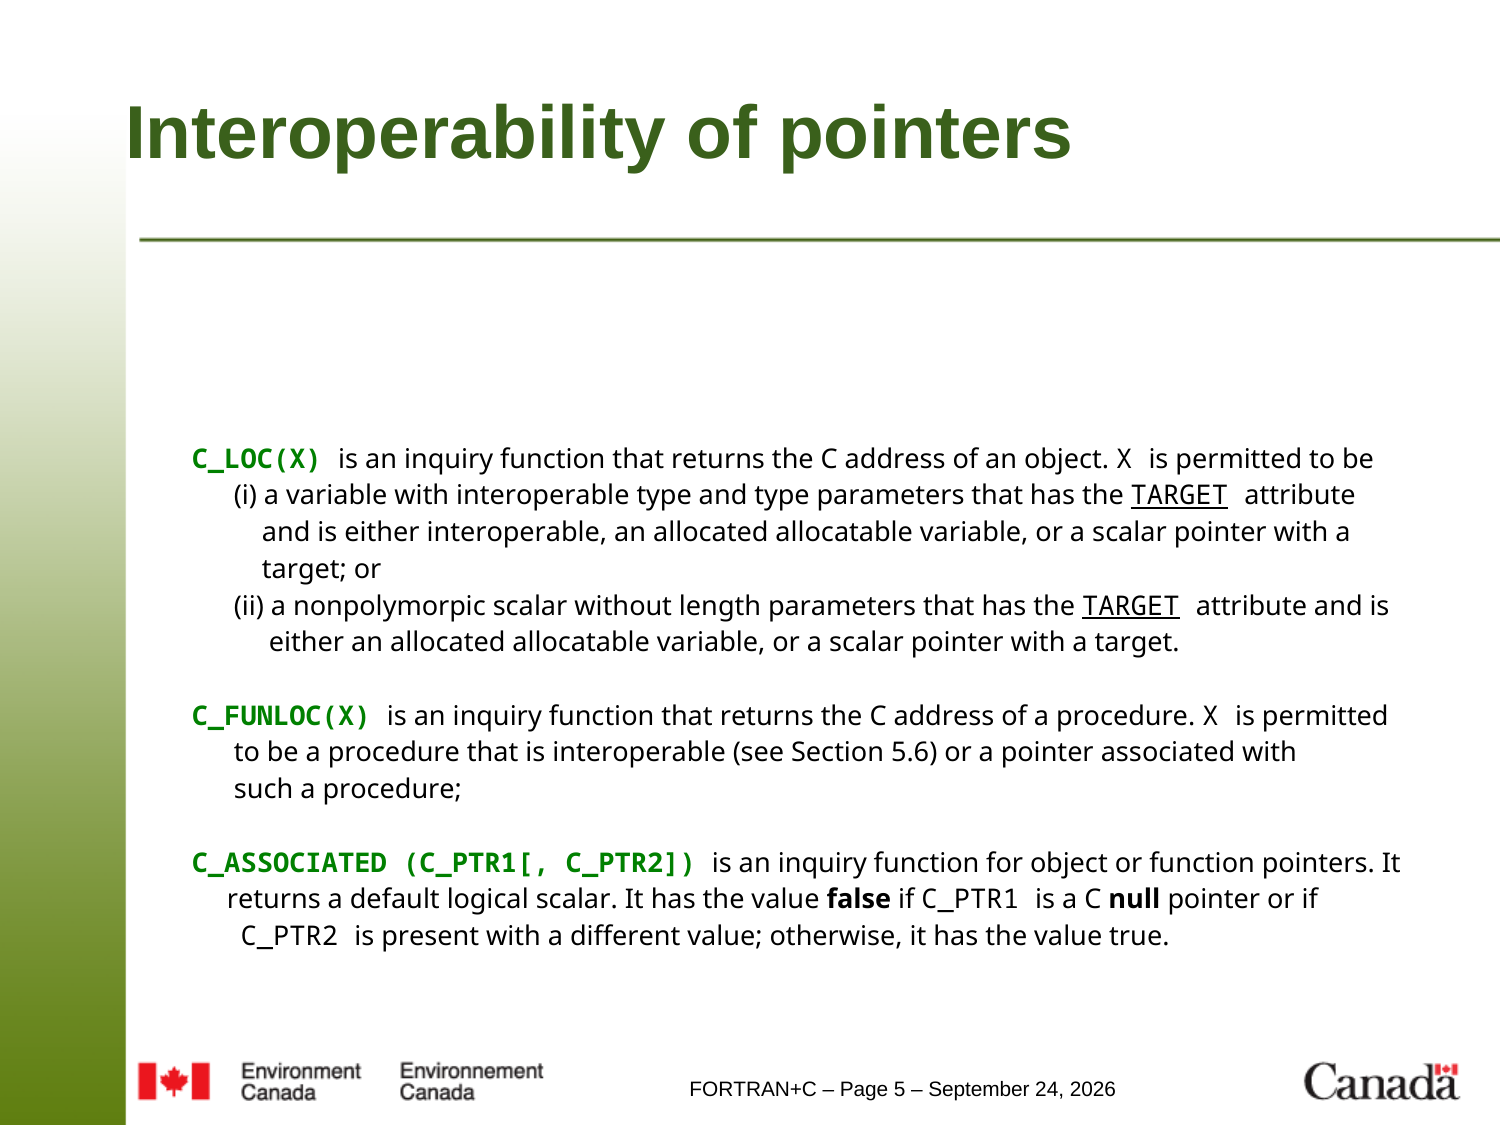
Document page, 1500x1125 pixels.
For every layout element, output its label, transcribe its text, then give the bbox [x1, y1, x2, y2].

text_box C_LOC(X) is an inquiry function that returns the C address of an object. X is permitted to be (i) a variable with interoperable type and type parameters that has the TARGET attribute and is either interoperable, an allocated allocatable variable, or a scalar pointer with a target; or (ii) a nonpolymorpic scalar without length parameters that has the TARGET attribute and is either an allocated allocatable variable, or a scalar pointer with a target. C_FUNLOC(X) is an inquiry function that returns the C address of a procedure. X is permitted to be a procedure that is interoperable (see Section 5.6) or a pointer associated with such a procedure; C_ASSOCIATED (C_PTR1[, C_PTR2]) is an inquiry function for object or function pointers. It returns a default logical scalar. It has the value false if C_PTR1 is a C null pointer or if C_PTR2 is present with a different value; otherwise, it has the value true. [177, 431, 1486, 897]
title Interoperability of pointers [125, 45, 1463, 221]
picture [0, 0, 1500, 1125]
